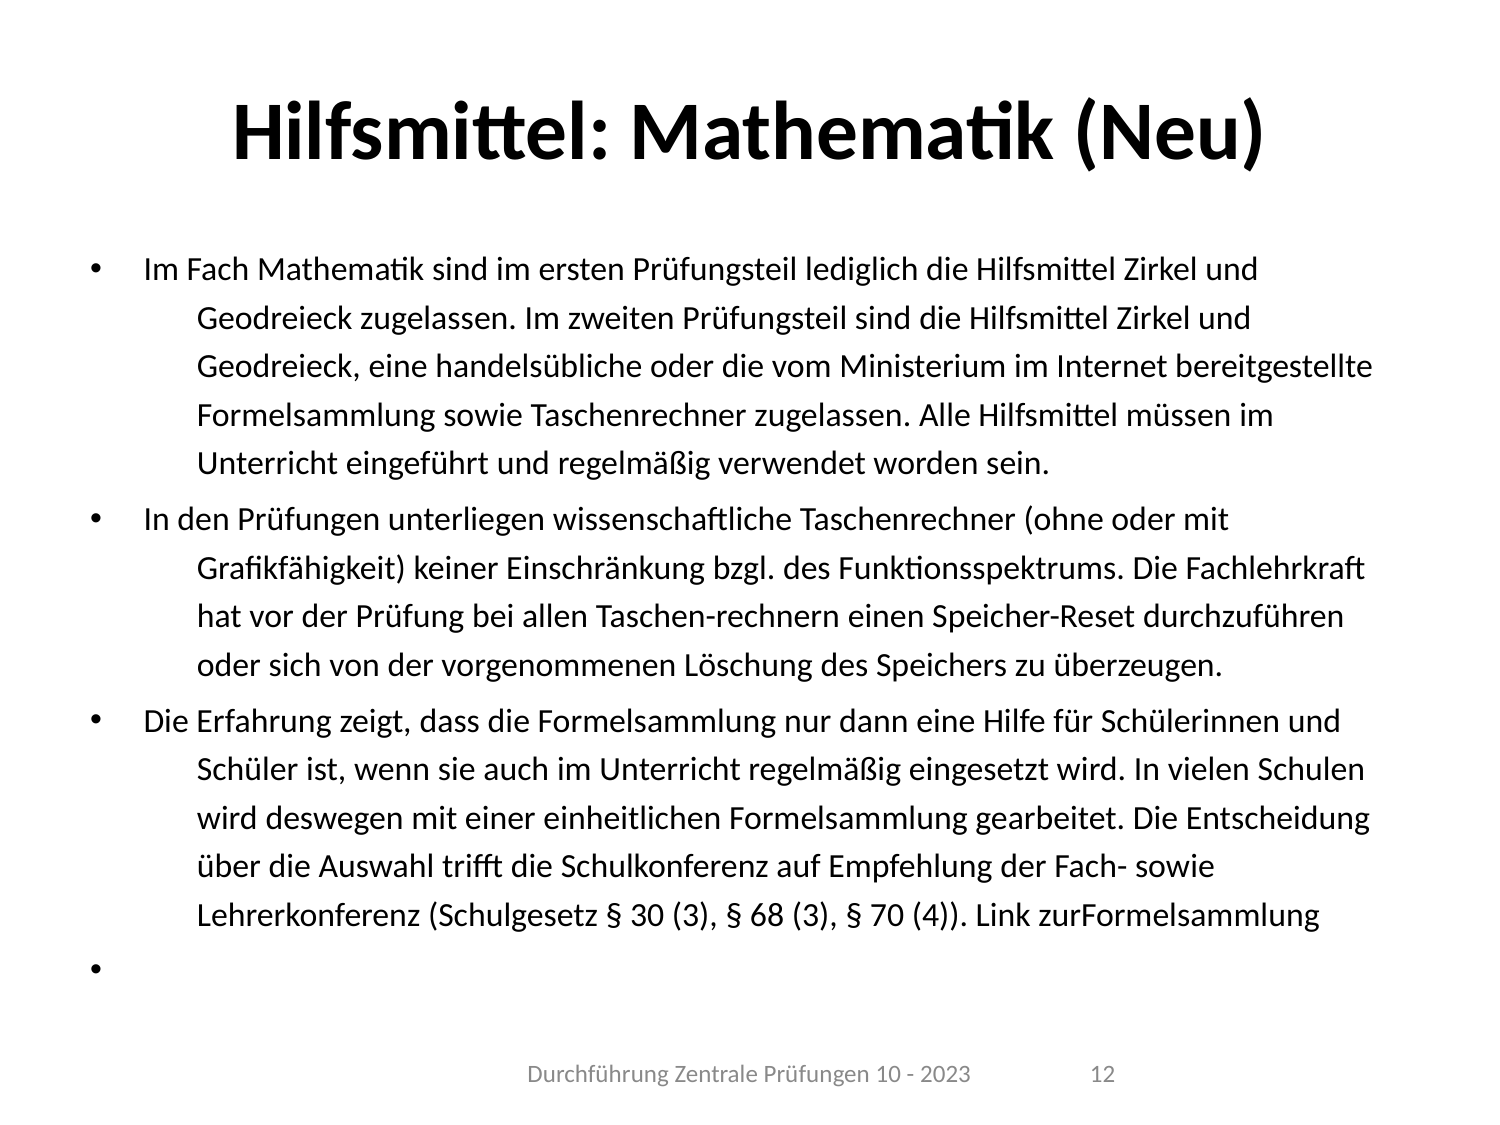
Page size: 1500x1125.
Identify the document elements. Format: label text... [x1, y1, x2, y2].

text_box 12 [1074, 1042, 1426, 1103]
title Hilfsmittel: Mathematik (Neu) [75, 45, 1426, 209]
list Im Fach Mathematik sind im ersten Prüfungsteil lediglich die Hilfsmittel Zirkel und Geodreieck zugelassen. Im zweiten Prüfungsteil sind die Hilfsmittel Zirkel und Geodreieck, eine handelsübliche oder die vom Ministerium im Internet bereitgestellte Formelsammlung sowie Taschenrechner zugelassen. Alle Hilfsmittel müssen im Unterricht eingeführt und regelmäßig verwendet worden sein. In den Prüfungen unterliegen wissenschaftliche Taschenrechner (ohne oder mit Grafikfähigkeit) keiner Einschränkung bzgl. des Funktionsspektrums. Die Fachlehrkraft hat vor der Prüfung bei allen Taschen-rechnern einen Speicher-Reset durchzuführen oder sich von der vorgenommenen Löschung des Speichers zu überzeugen. Die Erfahrung zeigt, dass die Formelsammlung nur dann eine Hilfe für Schülerinnen und Schüler ist, wenn sie auch im Unterricht regelmäßig eingesetzt wird. In vielen Schulen wird deswegen mit einer einheitlichen Formelsammlung gearbeitet. Die Entscheidung über die Auswahl trifft die Schulkonferenz auf Empfehlung der Fach- sowie Lehrerkonferenz (Schulgesetz § 30 (3), § 68 (3), § 70 (4)). Link zur Formelsammlung [75, 231, 1426, 1005]
text_box Durchführung Zentrale Prüfungen 10 - 2023 [512, 1042, 988, 1103]
